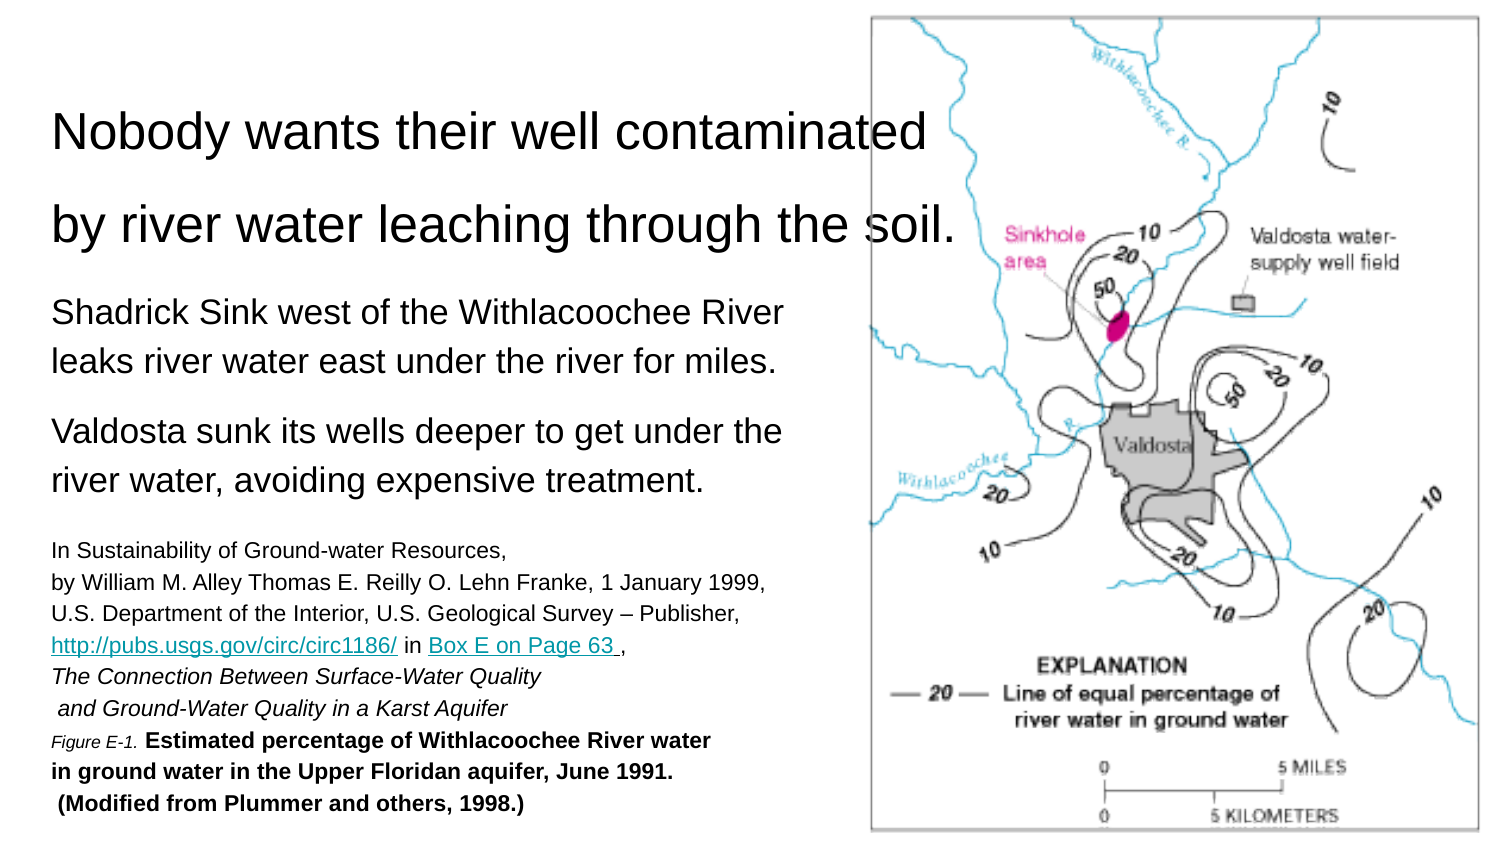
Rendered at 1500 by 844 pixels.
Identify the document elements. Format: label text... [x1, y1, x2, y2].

picture [859, 0, 1490, 840]
list Shadrick Sink west of the Withlacoochee River leaks river water east under the river for miles. Valdosta sunk its wells deeper to get under the river water, avoiding expensive treatment. In Sustainability of Ground-water Resources, by William M. Alley Thomas E. Reilly O. Lehn Franke, 1 January 1999, U.S. Department of the Interior, U.S. Geological Survey – Publisher, http://pubs.usgs.gov/circ/circ1186/ in Box E on Page 63 , The Connection Between Surface-Water Quality and Ground-Water Quality in a Karst Aquifer Figure E-1. Estimated percentage of Withlacoochee River water in ground water in the Upper Floridan aquifer, June 1991. (Modified from Plummer and others, 1998.) [51, 268, 851, 844]
title Nobody wants their well contaminated by river water leaching through the soil. [51, 72, 859, 167]
